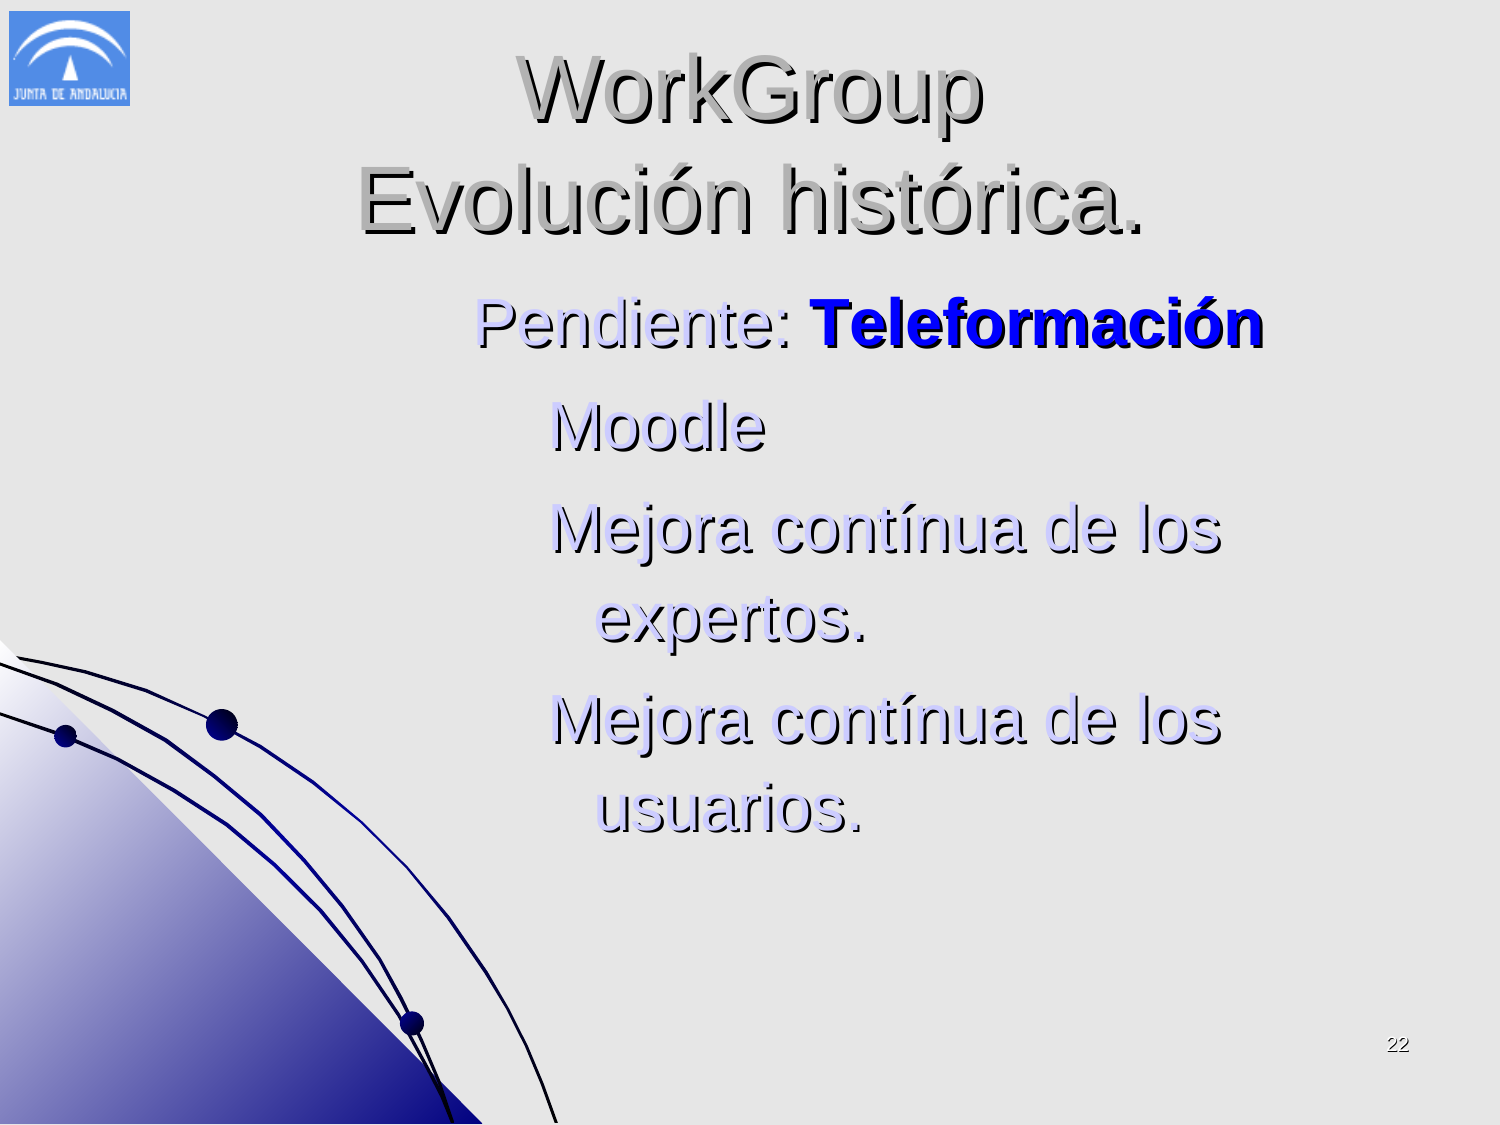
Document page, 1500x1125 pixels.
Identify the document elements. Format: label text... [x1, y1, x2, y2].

list Pendiente: Teleformación Moodle Mejora contínua de los expertos. Mejora contínua de los usuarios. [472, 279, 1418, 903]
title WorkGroup Evolución histórica. [75, 16, 1425, 262]
picture [9, 11, 130, 106]
